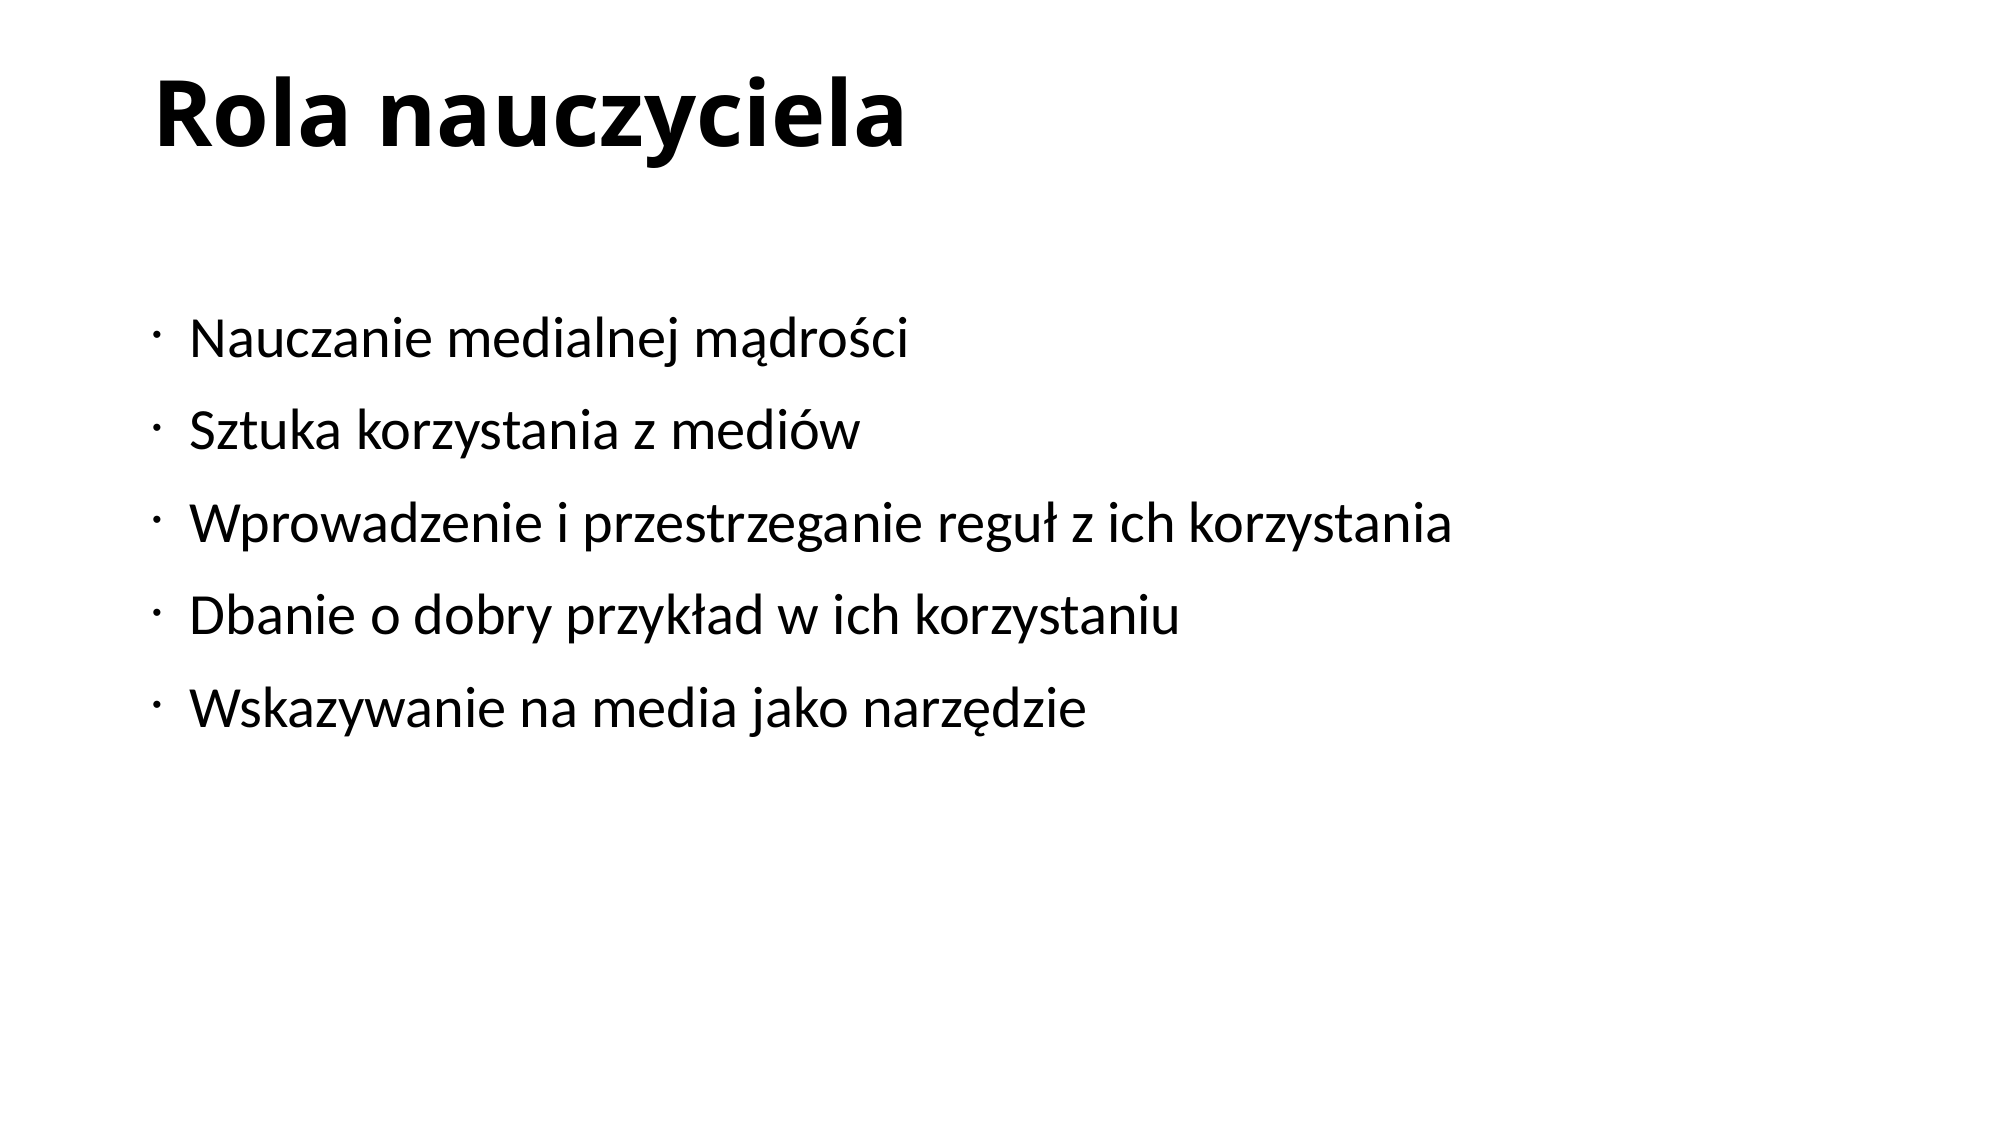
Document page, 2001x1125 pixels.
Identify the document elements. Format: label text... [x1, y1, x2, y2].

title Rola nauczyciela [137, 59, 1863, 278]
list Nauczanie medialnej mądrości Sztuka korzystania z mediów Wprowadzenie i przestrzeganie reguł z ich korzystania Dbanie o dobry przykład w ich korzystaniu Wskazywanie na media jako narzędzie [137, 299, 1863, 1014]
